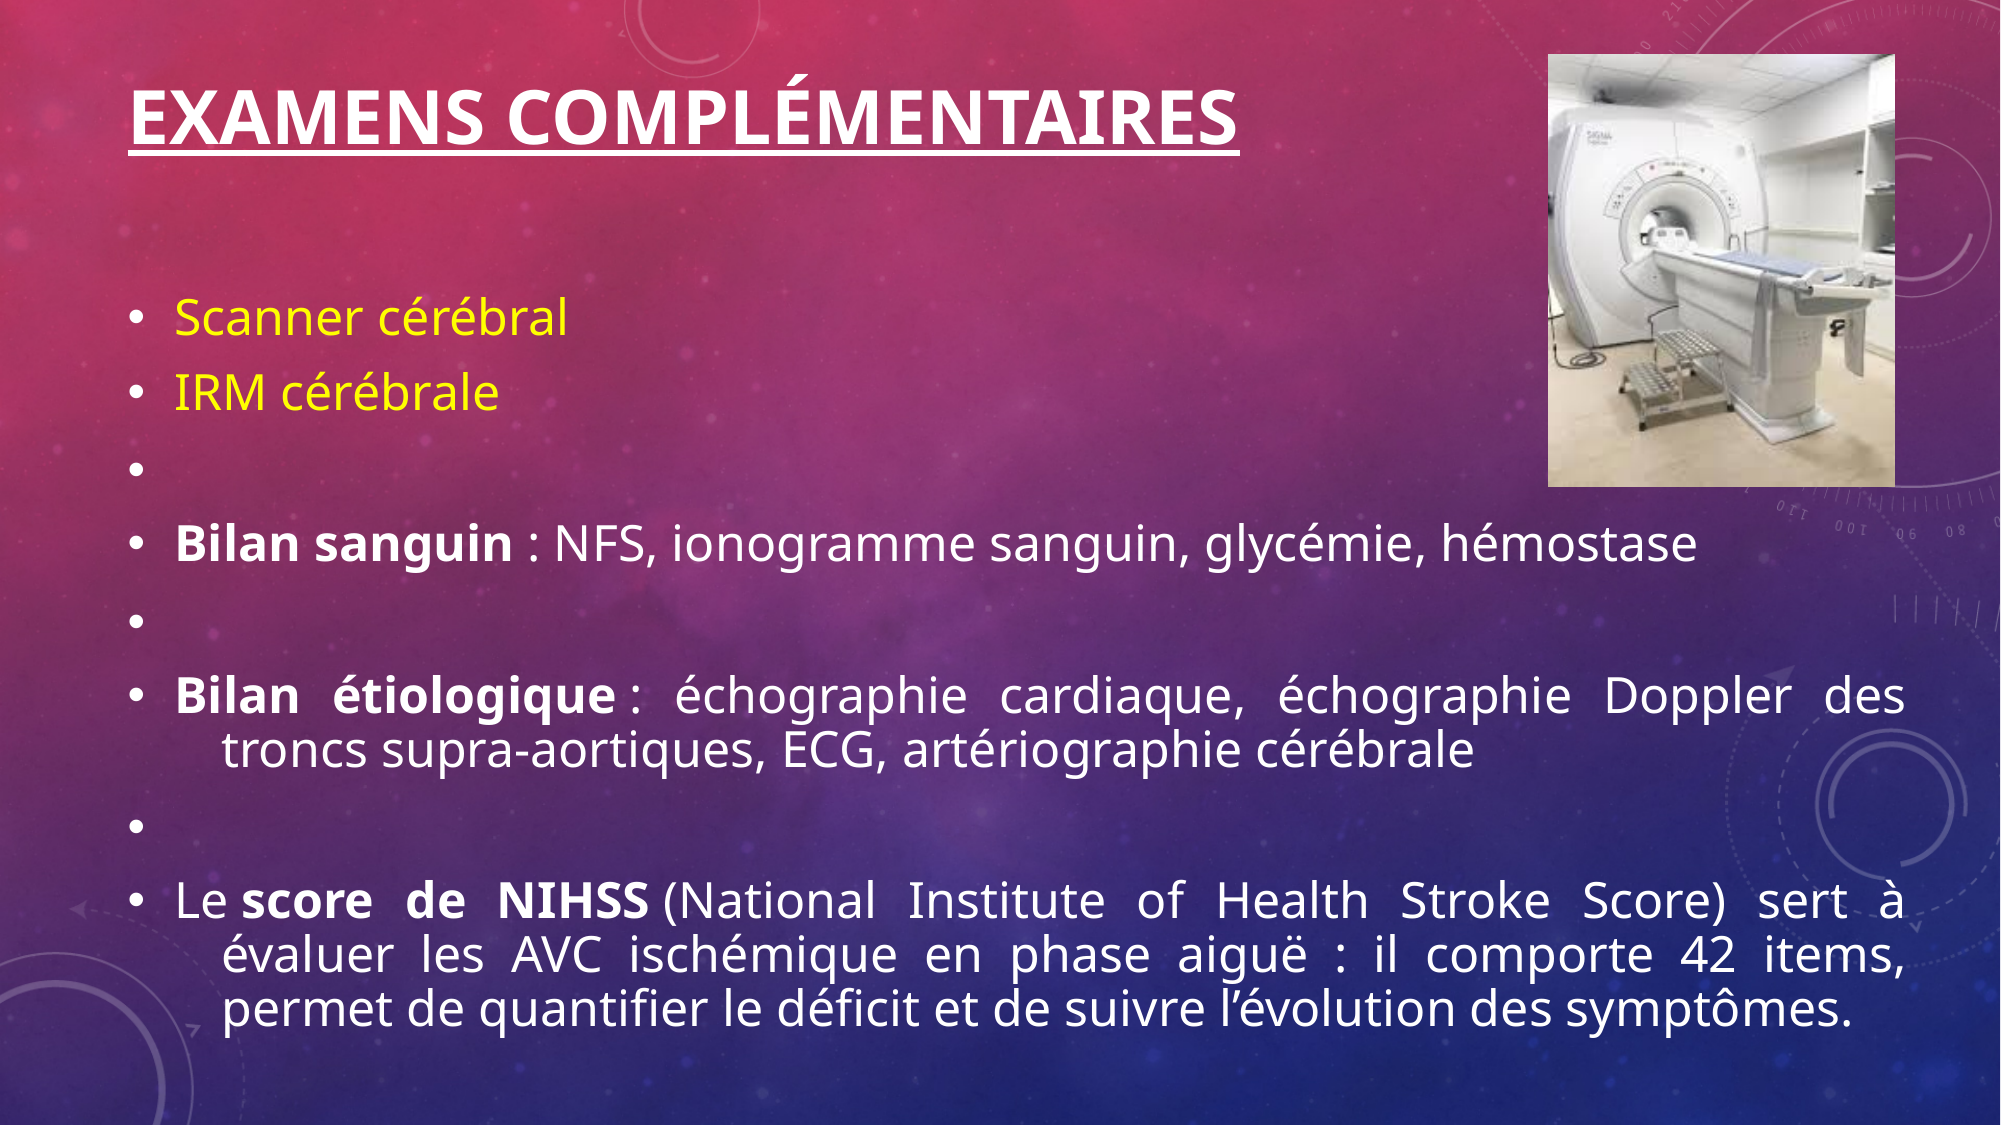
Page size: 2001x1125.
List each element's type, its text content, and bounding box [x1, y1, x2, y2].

picture [1548, 54, 1895, 488]
list Scanner cérébral IRM cérébrale Bilan sanguin : NFS, ionogramme sanguin, glycémie, hémostase Bilan étiologique : échographie cardiaque, échographie Doppler des troncs supra-aortiques, ECG, artériographie cérébrale Le score de NIHSS (National Institute of Health Stroke Score) sert à évaluer les AVC ischémique en phase aiguë : il comporte 42 items, permet de quantifier le déficit et de suivre l’évolution des symptômes. [112, 275, 1934, 1055]
title Examens complémentaires [112, 54, 1548, 175]
